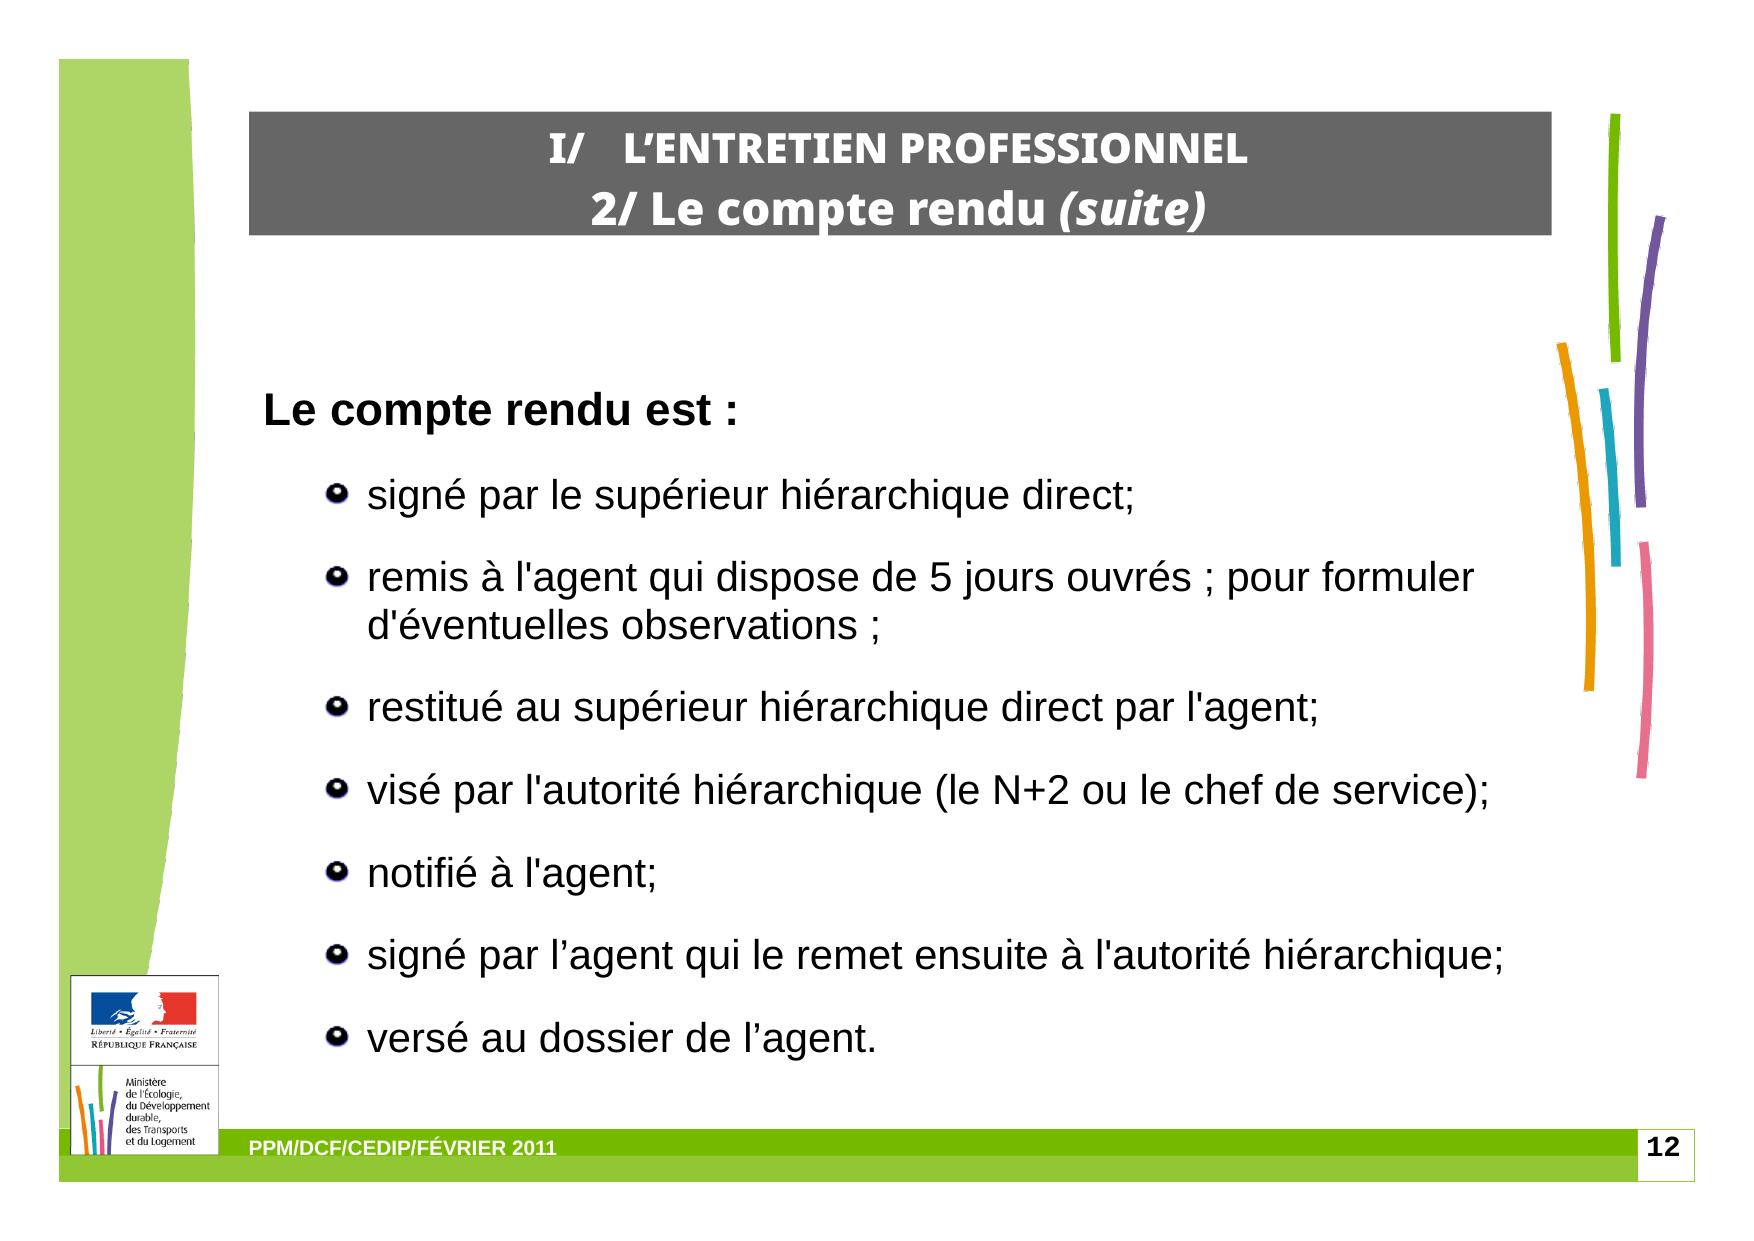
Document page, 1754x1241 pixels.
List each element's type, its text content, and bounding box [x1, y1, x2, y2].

picture [59, 59, 1695, 1182]
text_box I/ L’ENTRETIEN PROFESSIONNEL 2/ Le compte rendu (suite) [247, 111, 1551, 251]
text_box PPM/DCF/CEDIP/FÉVRIER 2011 [233, 1129, 592, 1169]
text_box Le compte rendu est : signé par le supérieur hiérarchique direct; remis à l'agent qui dispose de 5 jours ouvrés ; pour formuler d'éventuelles observations ; restitué au supérieur hiérarchique direct par l'agent; visé par l'autorité hiérarchique (le N+2 ou le chef de service); notifié à l'agent; signé par l’agent qui le remet ensuite à l'autorité hiérarchique; versé au dossier de l’agent. [249, 376, 1548, 1236]
